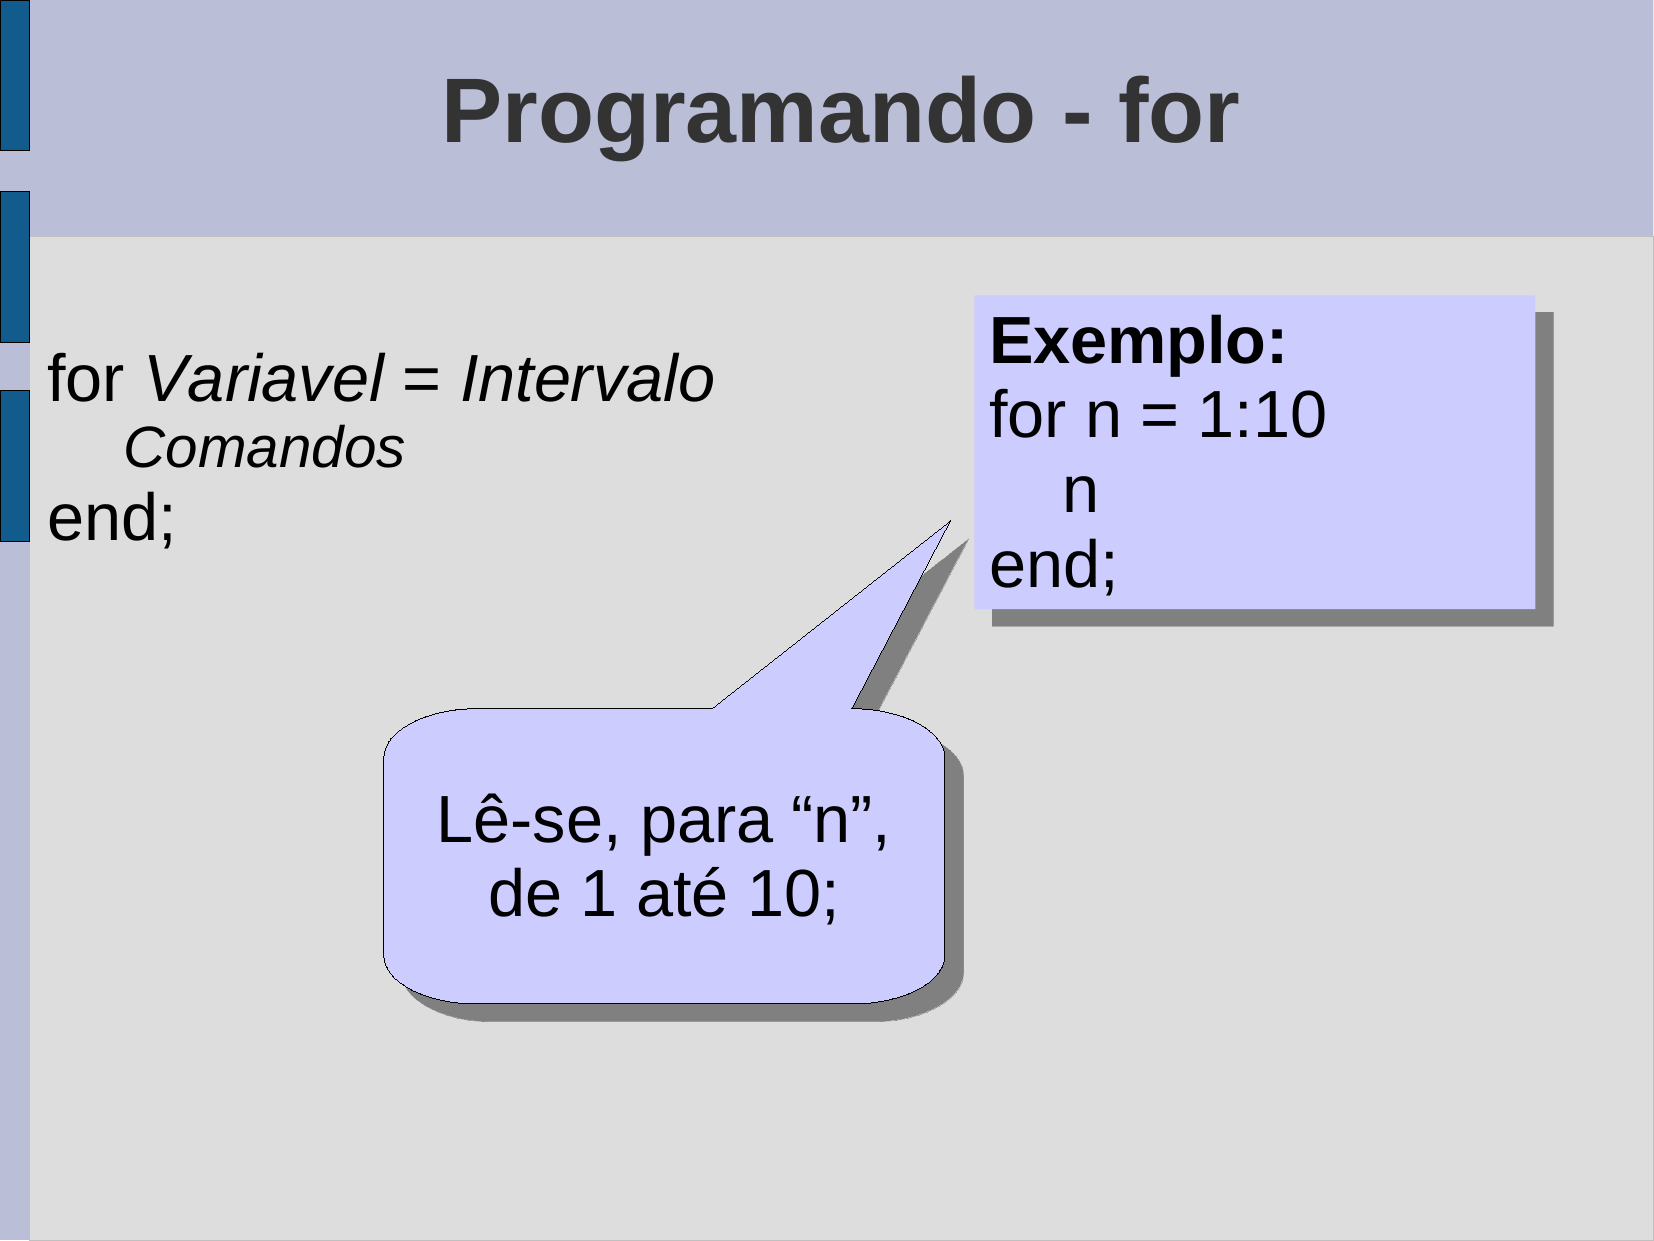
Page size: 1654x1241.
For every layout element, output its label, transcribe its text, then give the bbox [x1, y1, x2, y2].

text_box Lê-se, para “n”, de 1 até 10; [383, 520, 951, 1004]
text_box Exemplo: for n = 1:10 n end; [974, 295, 1536, 610]
list for Variavel = Intervalo Comandos end; [29, 265, 739, 591]
title Programando - for [29, 14, 1654, 207]
